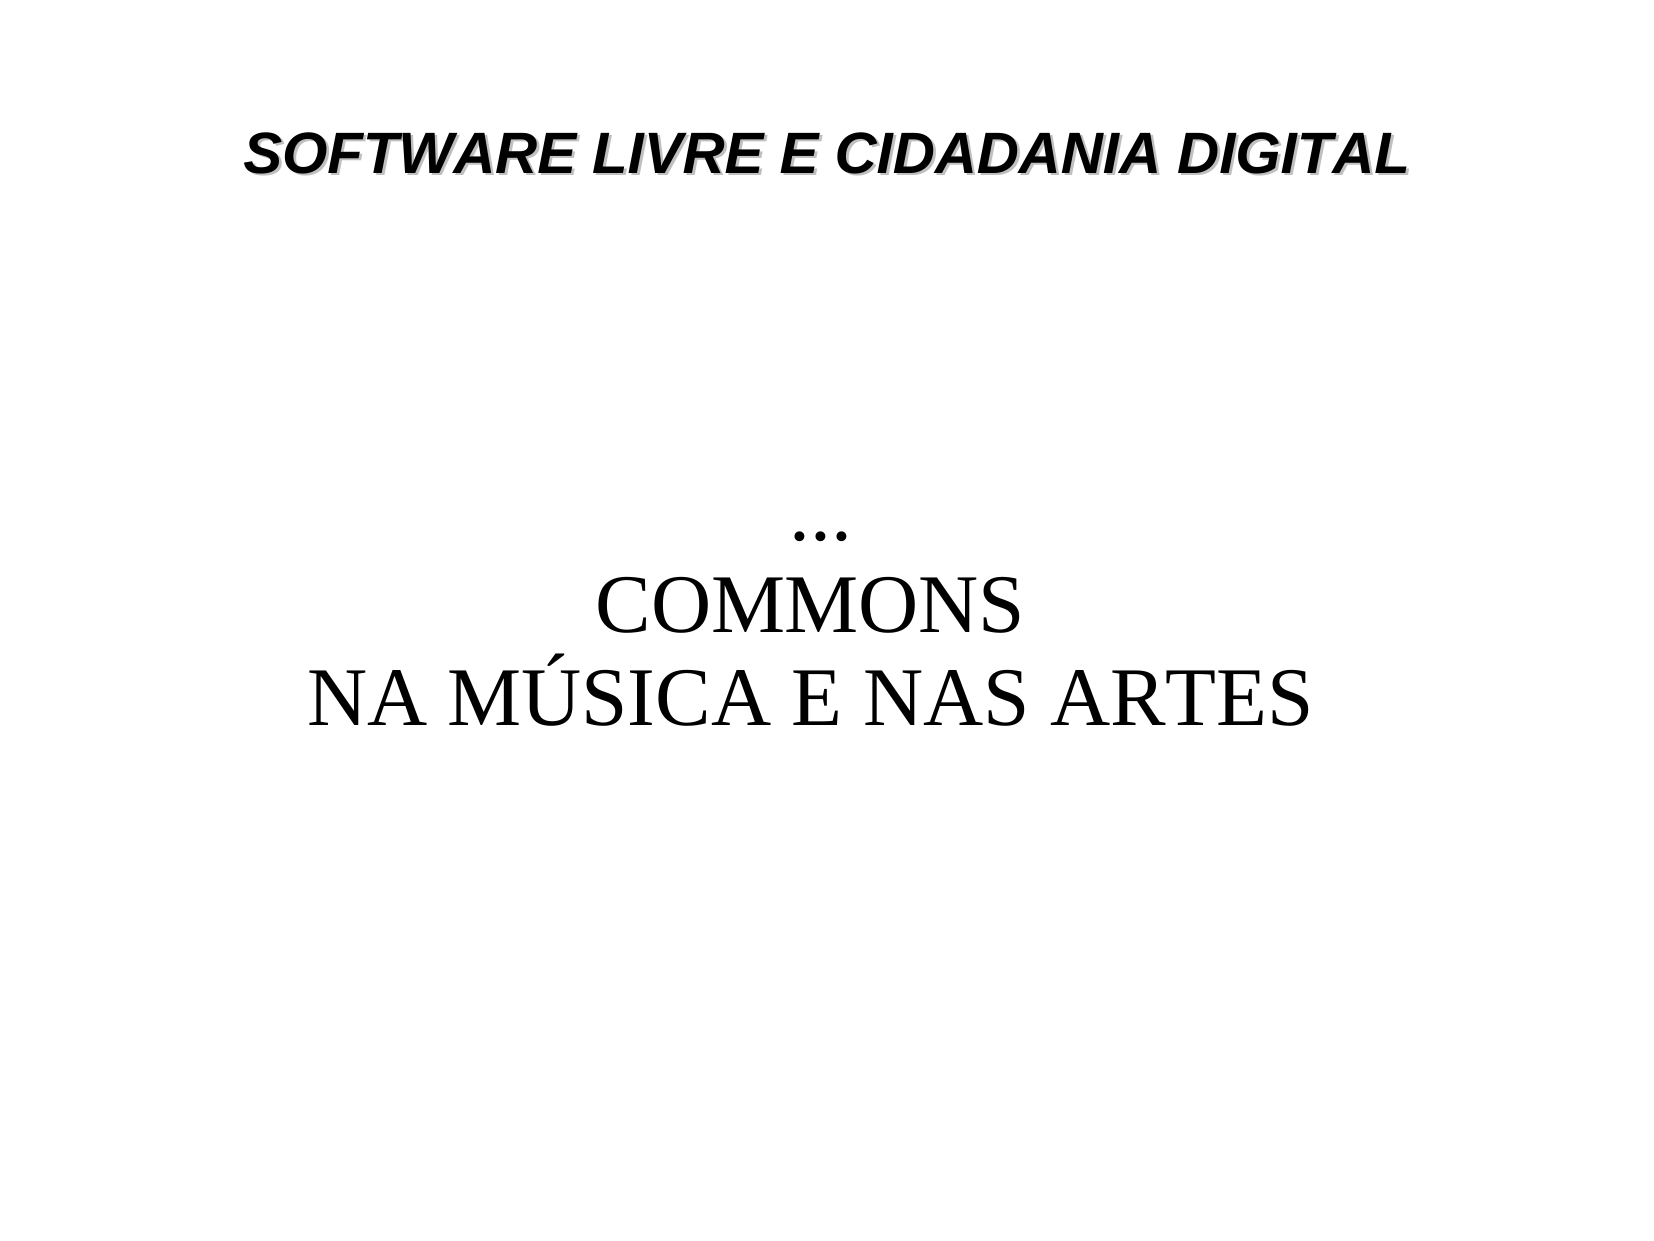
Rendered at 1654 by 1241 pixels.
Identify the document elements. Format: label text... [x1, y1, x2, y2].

subtitle ... COMMONS NA MÚSICA E NAS ARTES [76, 295, 1565, 1099]
title SOFTWARE LIVRE E CIDADANIA DIGITAL [82, 49, 1571, 257]
